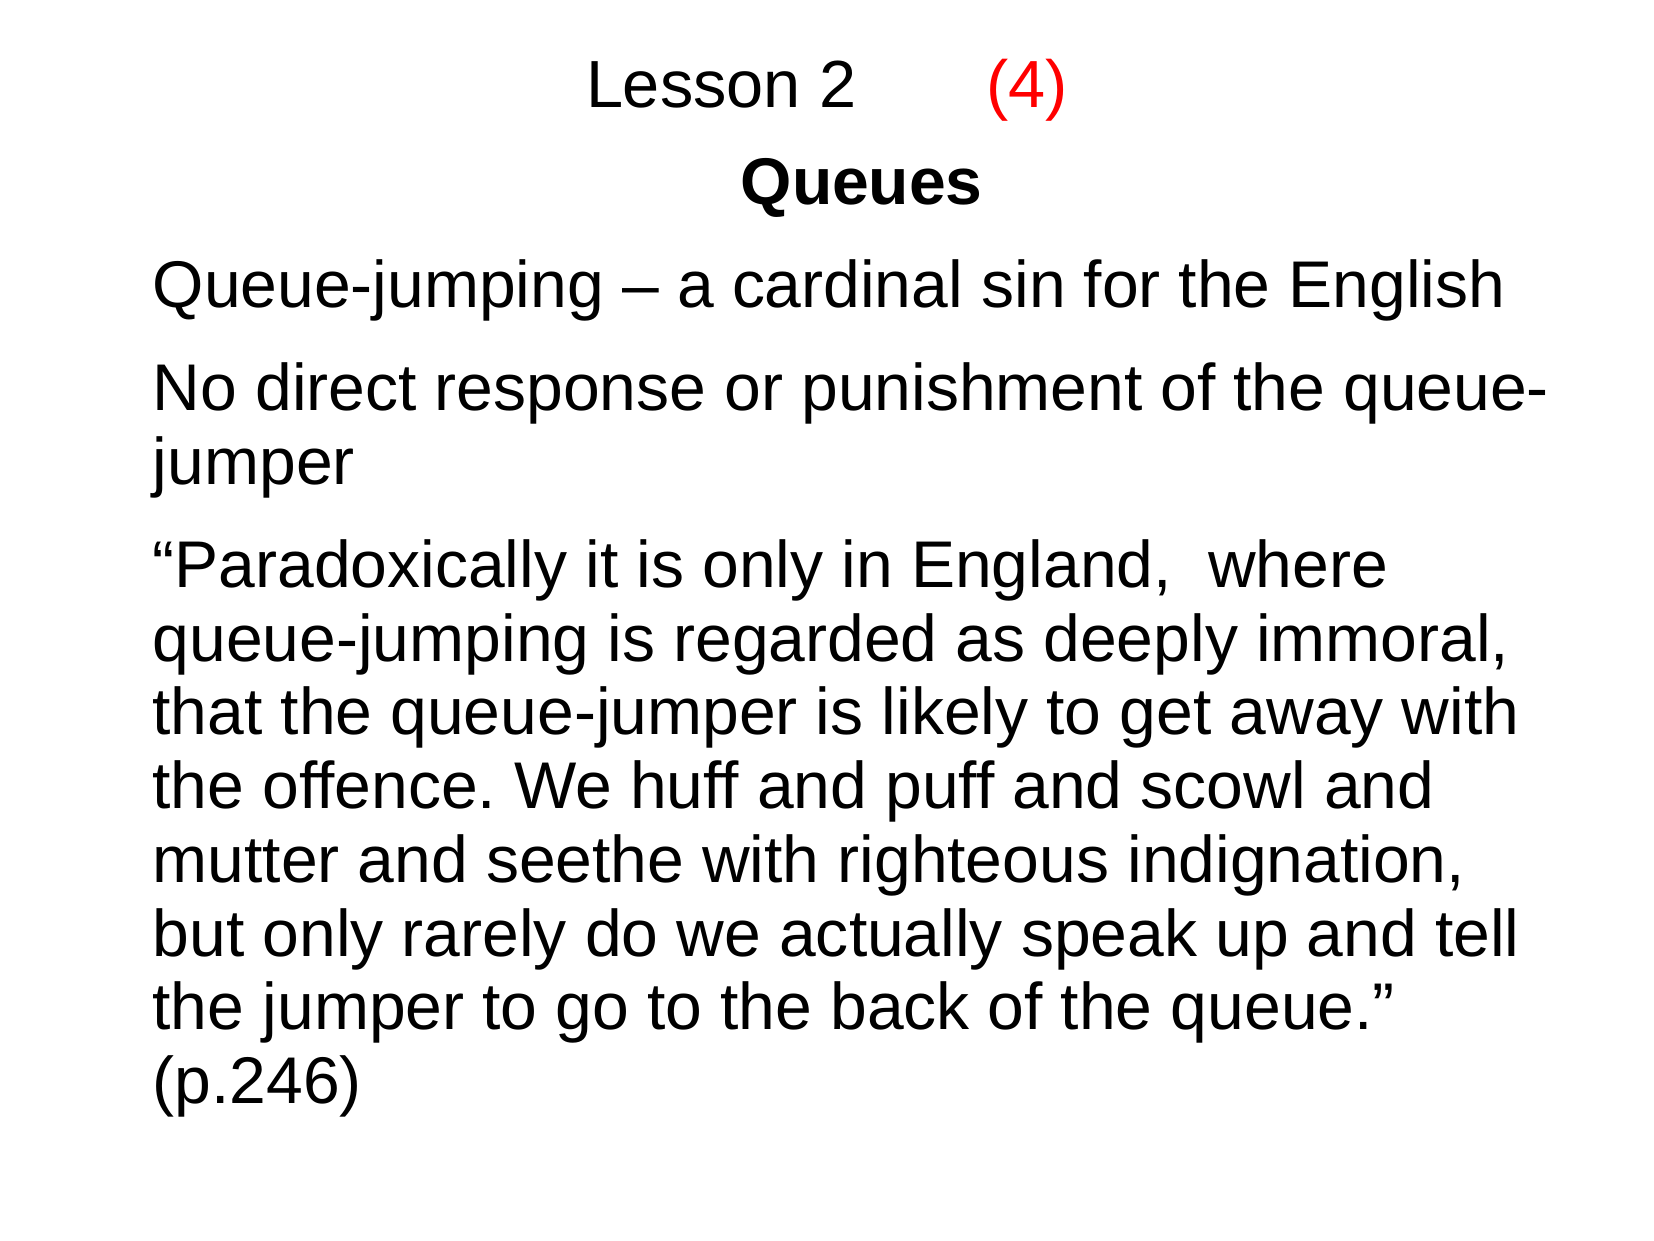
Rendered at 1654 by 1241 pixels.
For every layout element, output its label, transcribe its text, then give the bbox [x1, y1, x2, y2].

title Lesson 2 (4) [82, 24, 1571, 144]
list Queues Queue-jumping – a cardinal sin for the English No direct response or punishment of the queue-jumper “Paradoxically it is only in England, where queue-jumping is regarded as deeply immoral, that the queue-jumper is likely to get away with the offence. We huff and puff and scowl and mutter and seethe with righteous indignation, but only rarely do we actually speak up and tell the jumper to go to the back of the queue.” (p.246) [82, 144, 1571, 1123]
